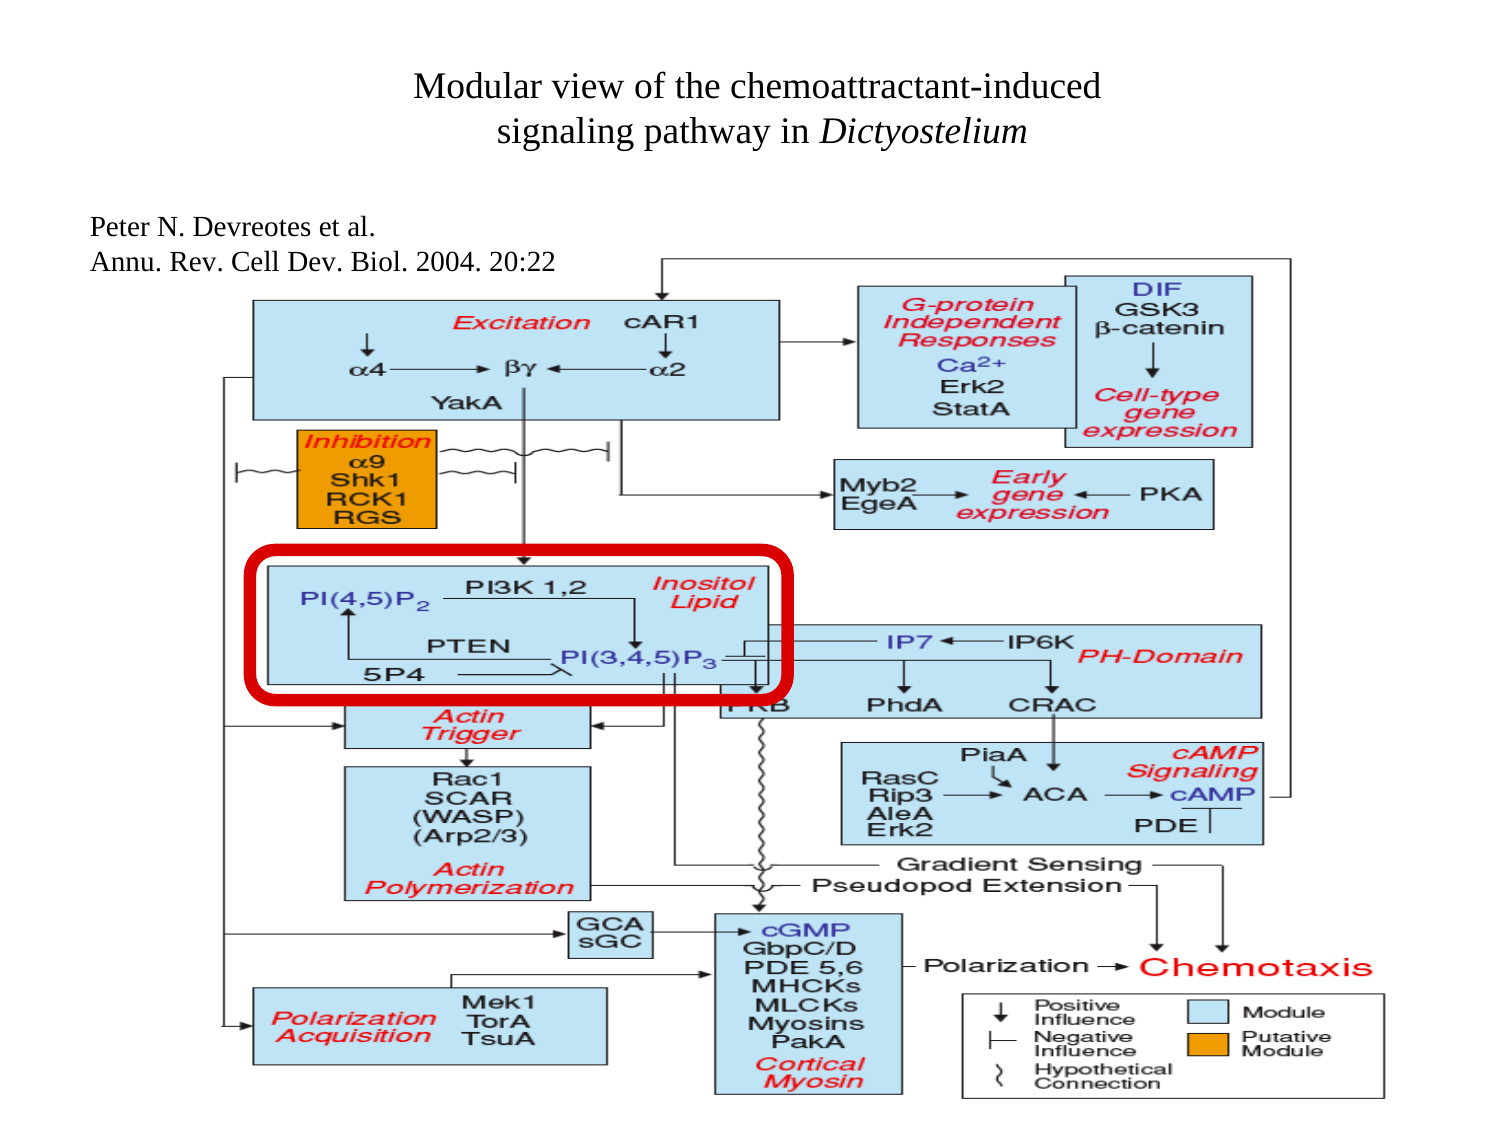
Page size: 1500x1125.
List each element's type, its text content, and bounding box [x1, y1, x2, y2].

title Modular view of the chemoattractant-induced signaling pathway in Dictyostelium [125, 12, 1401, 200]
picture [174, 237, 1413, 1109]
text_box Peter N. Devreotes et al. Annu. Rev. Cell Dev. Biol. 2004. 20:22 [75, 199, 572, 286]
